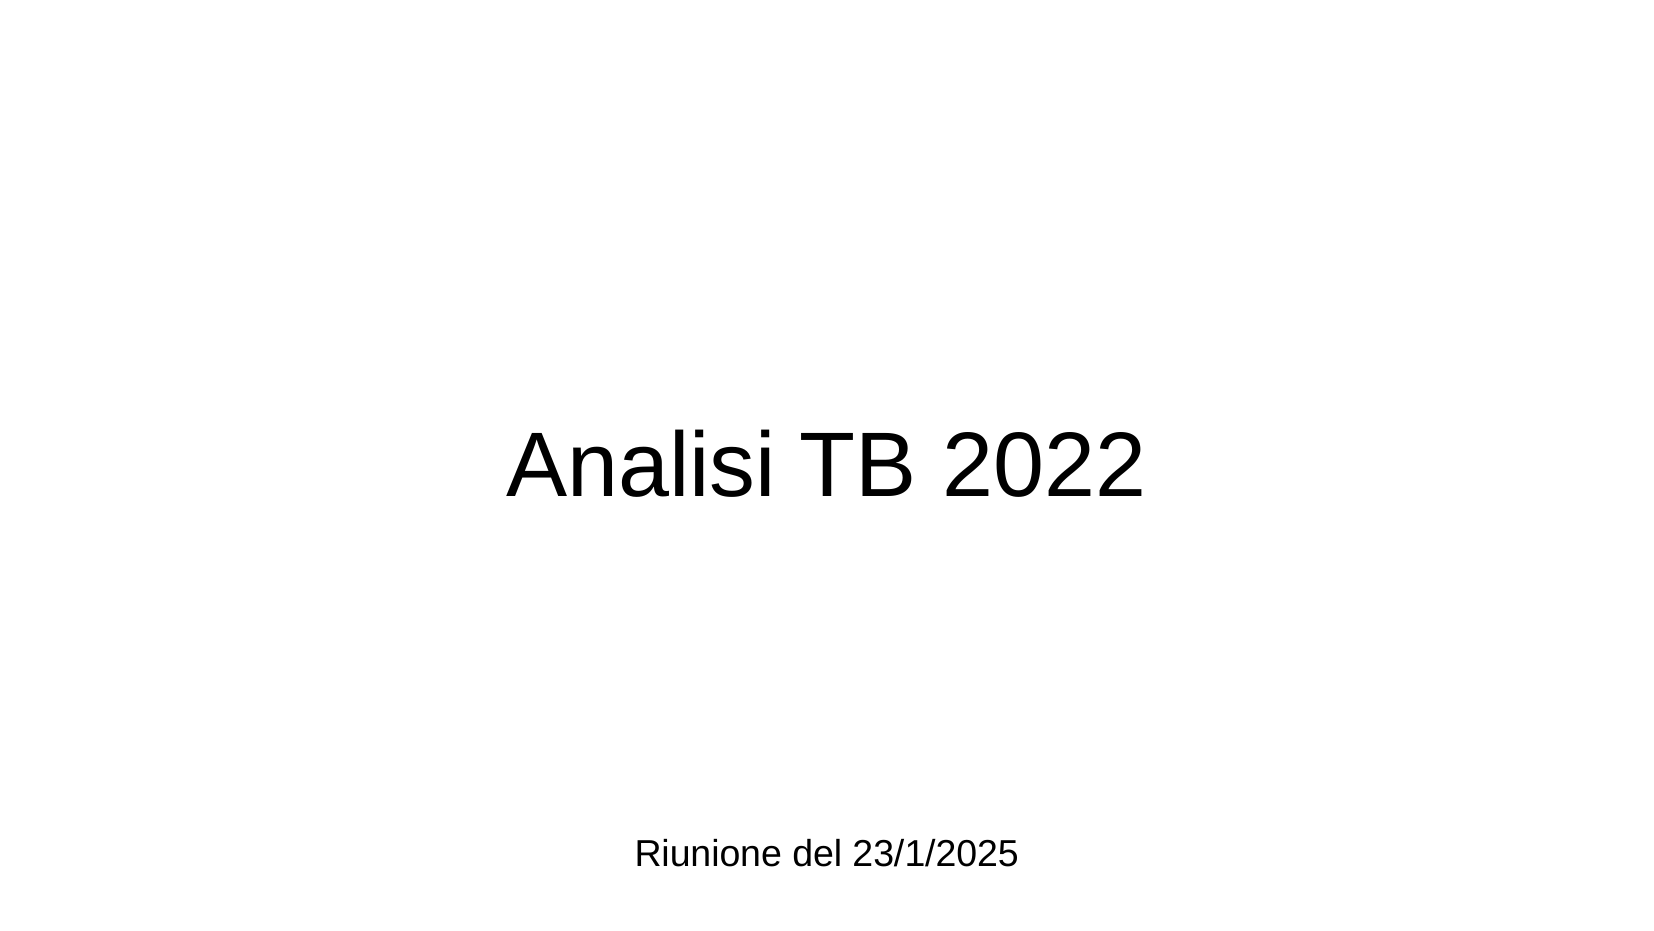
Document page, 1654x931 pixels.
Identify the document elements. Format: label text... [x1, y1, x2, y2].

title Analisi TB 2022 [82, 387, 1571, 543]
text_box Riunione del 23/1/2025 [549, 825, 1105, 882]
